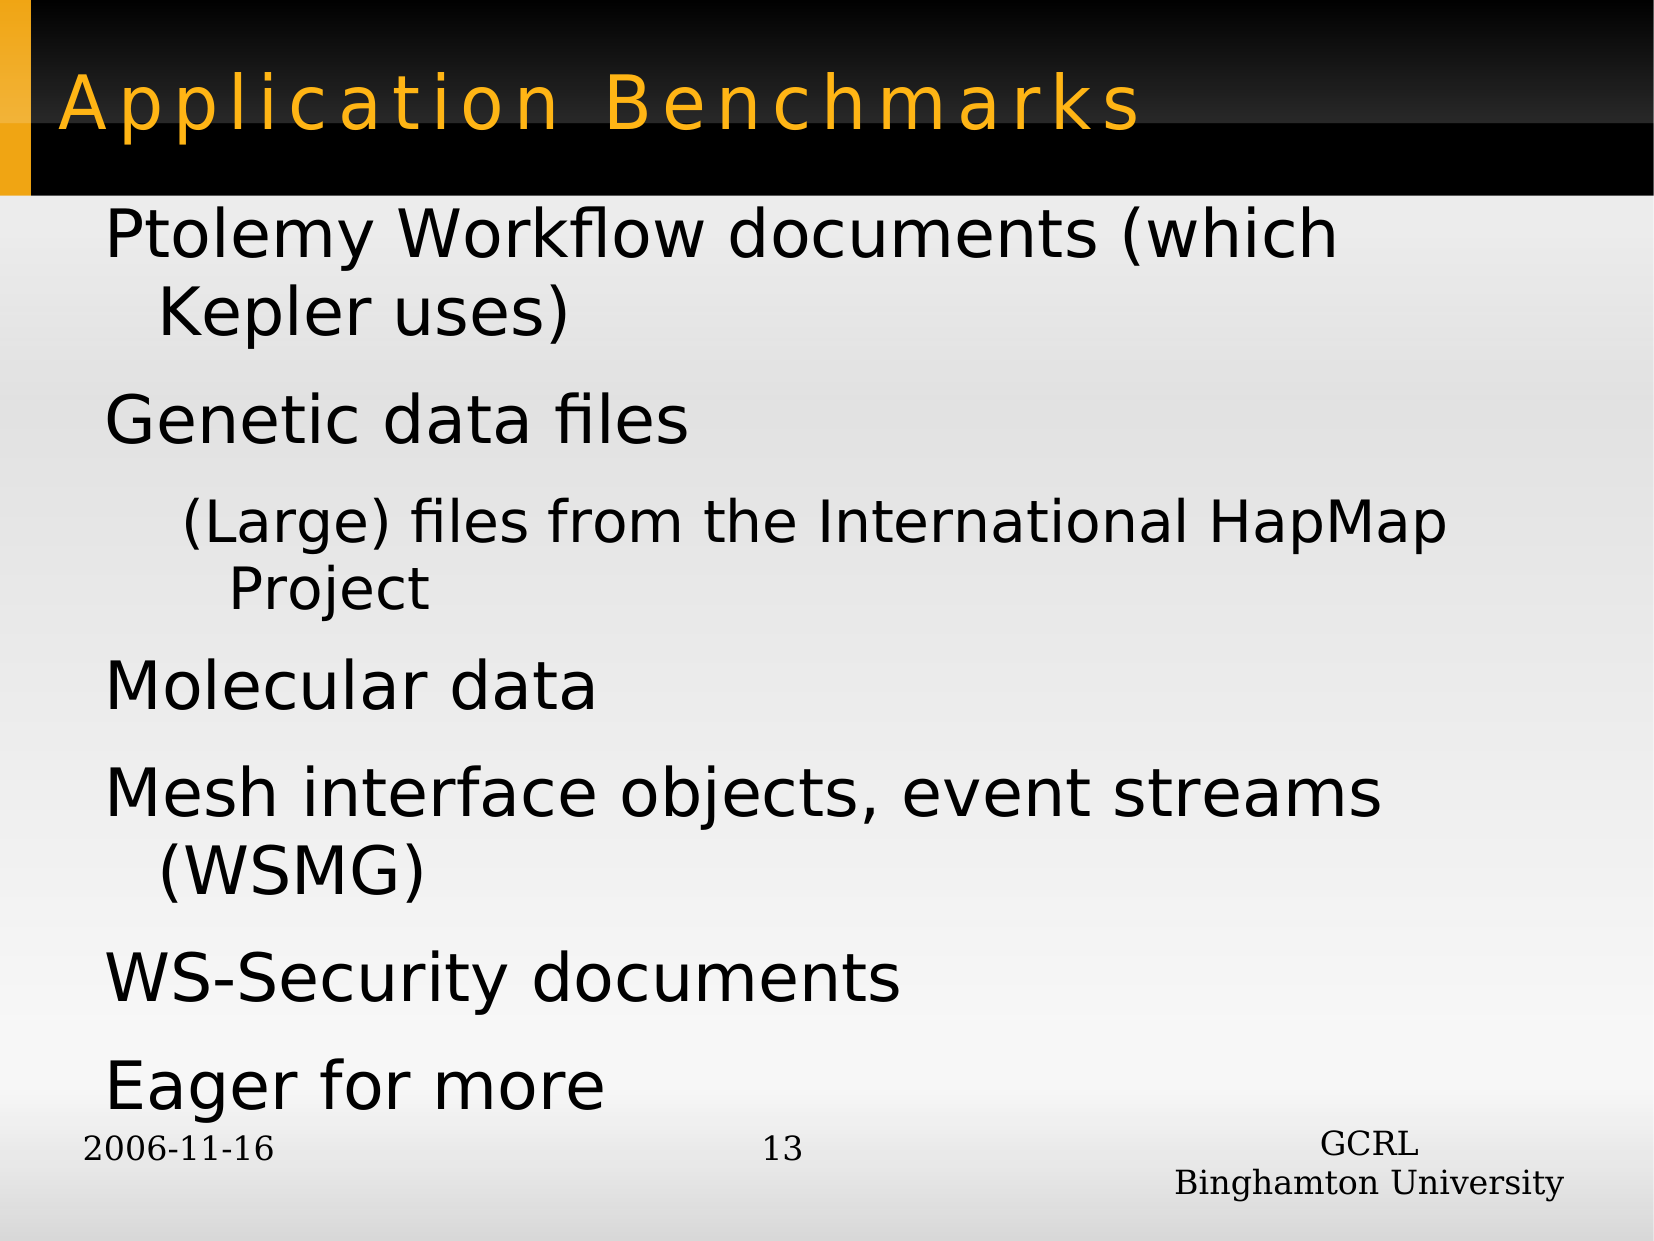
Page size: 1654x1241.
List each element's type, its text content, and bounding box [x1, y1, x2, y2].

title Application Benchmarks [59, 36, 1538, 171]
picture [0, 0, 1654, 1241]
list Ptolemy Workflow documents (which Kepler uses) Genetic data files (Large) files from the International HapMap Project Molecular data Mesh interface objects, event streams (WSMG) WS-Security documents Eager for more [86, 196, 1576, 1126]
